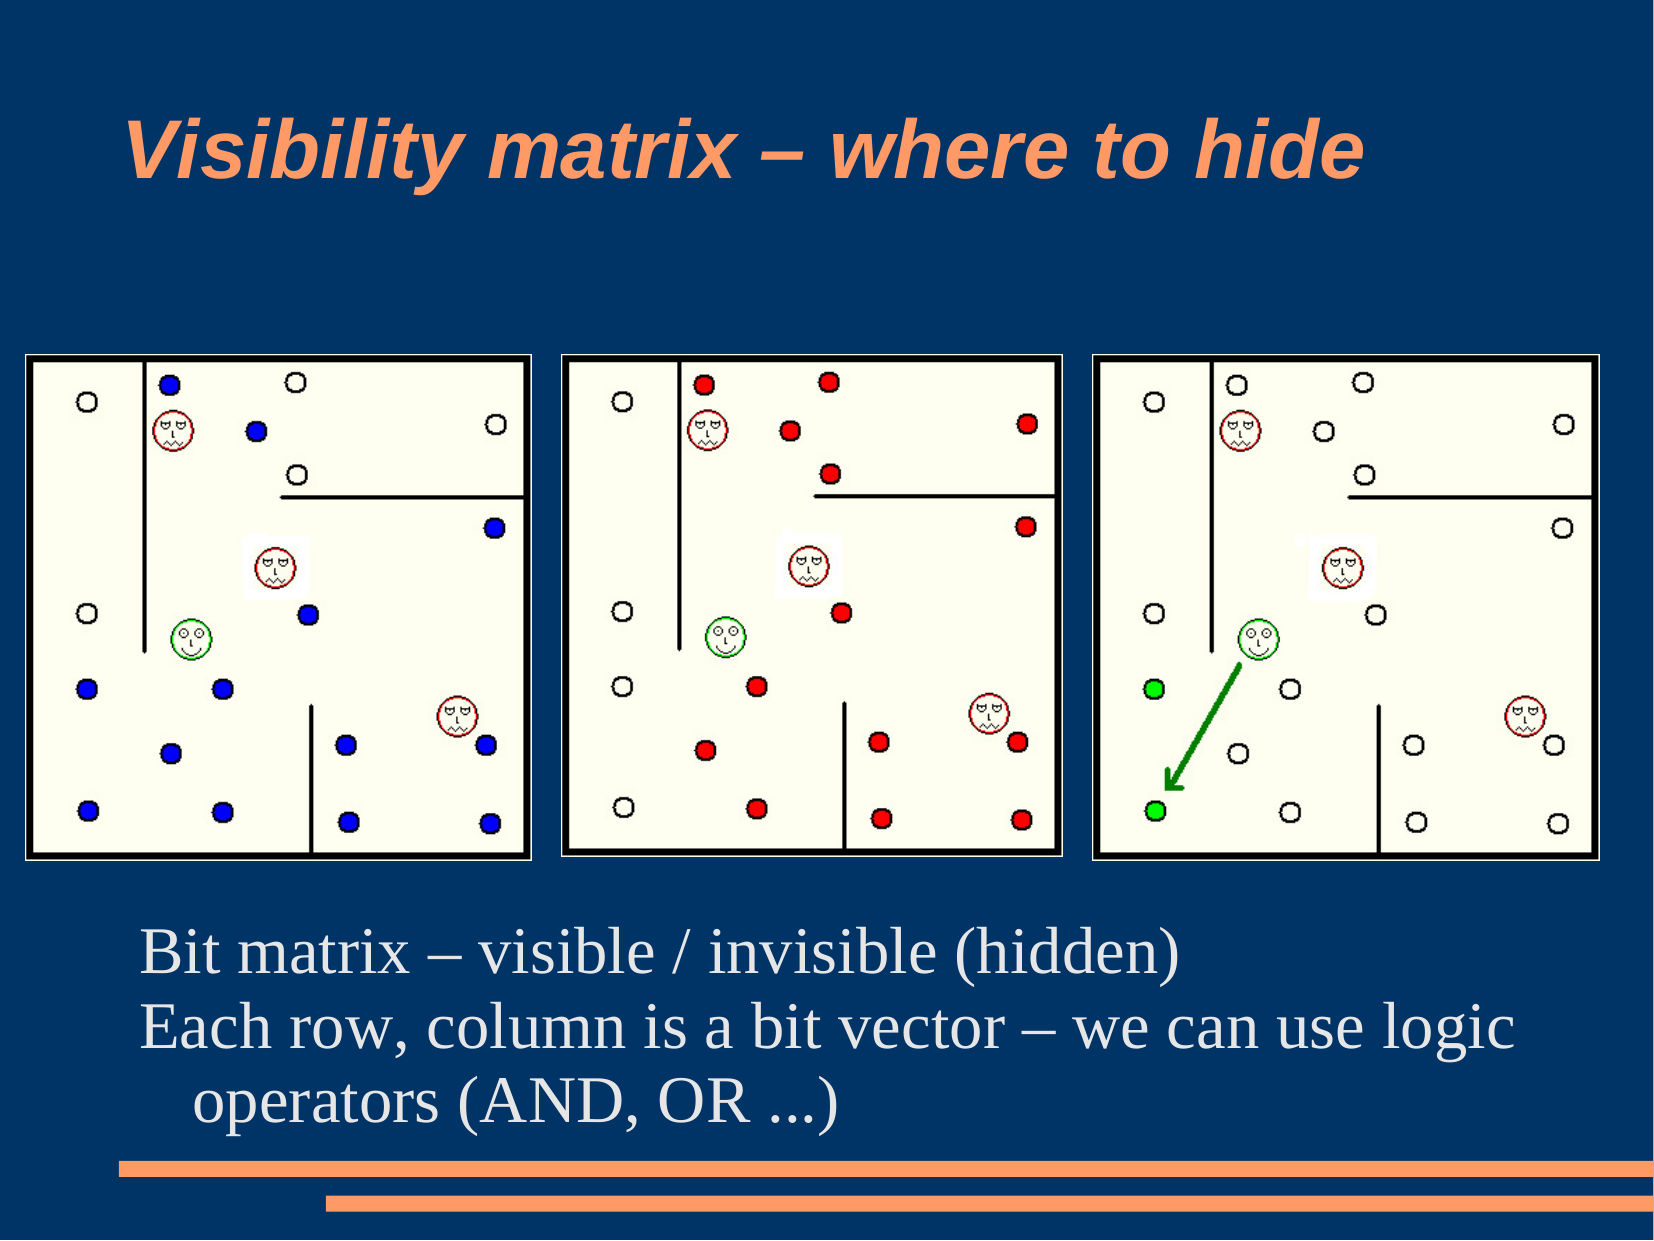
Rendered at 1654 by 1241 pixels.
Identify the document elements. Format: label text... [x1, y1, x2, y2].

picture [25, 354, 532, 861]
list Bit matrix – visible / invisible (hidden) Each row, column is a bit vector – we can use logic operators (AND, OR ...) [121, 322, 1561, 1137]
picture [561, 354, 1063, 857]
title Visibility matrix – where to hide [121, 46, 1534, 254]
picture [1092, 354, 1600, 861]
